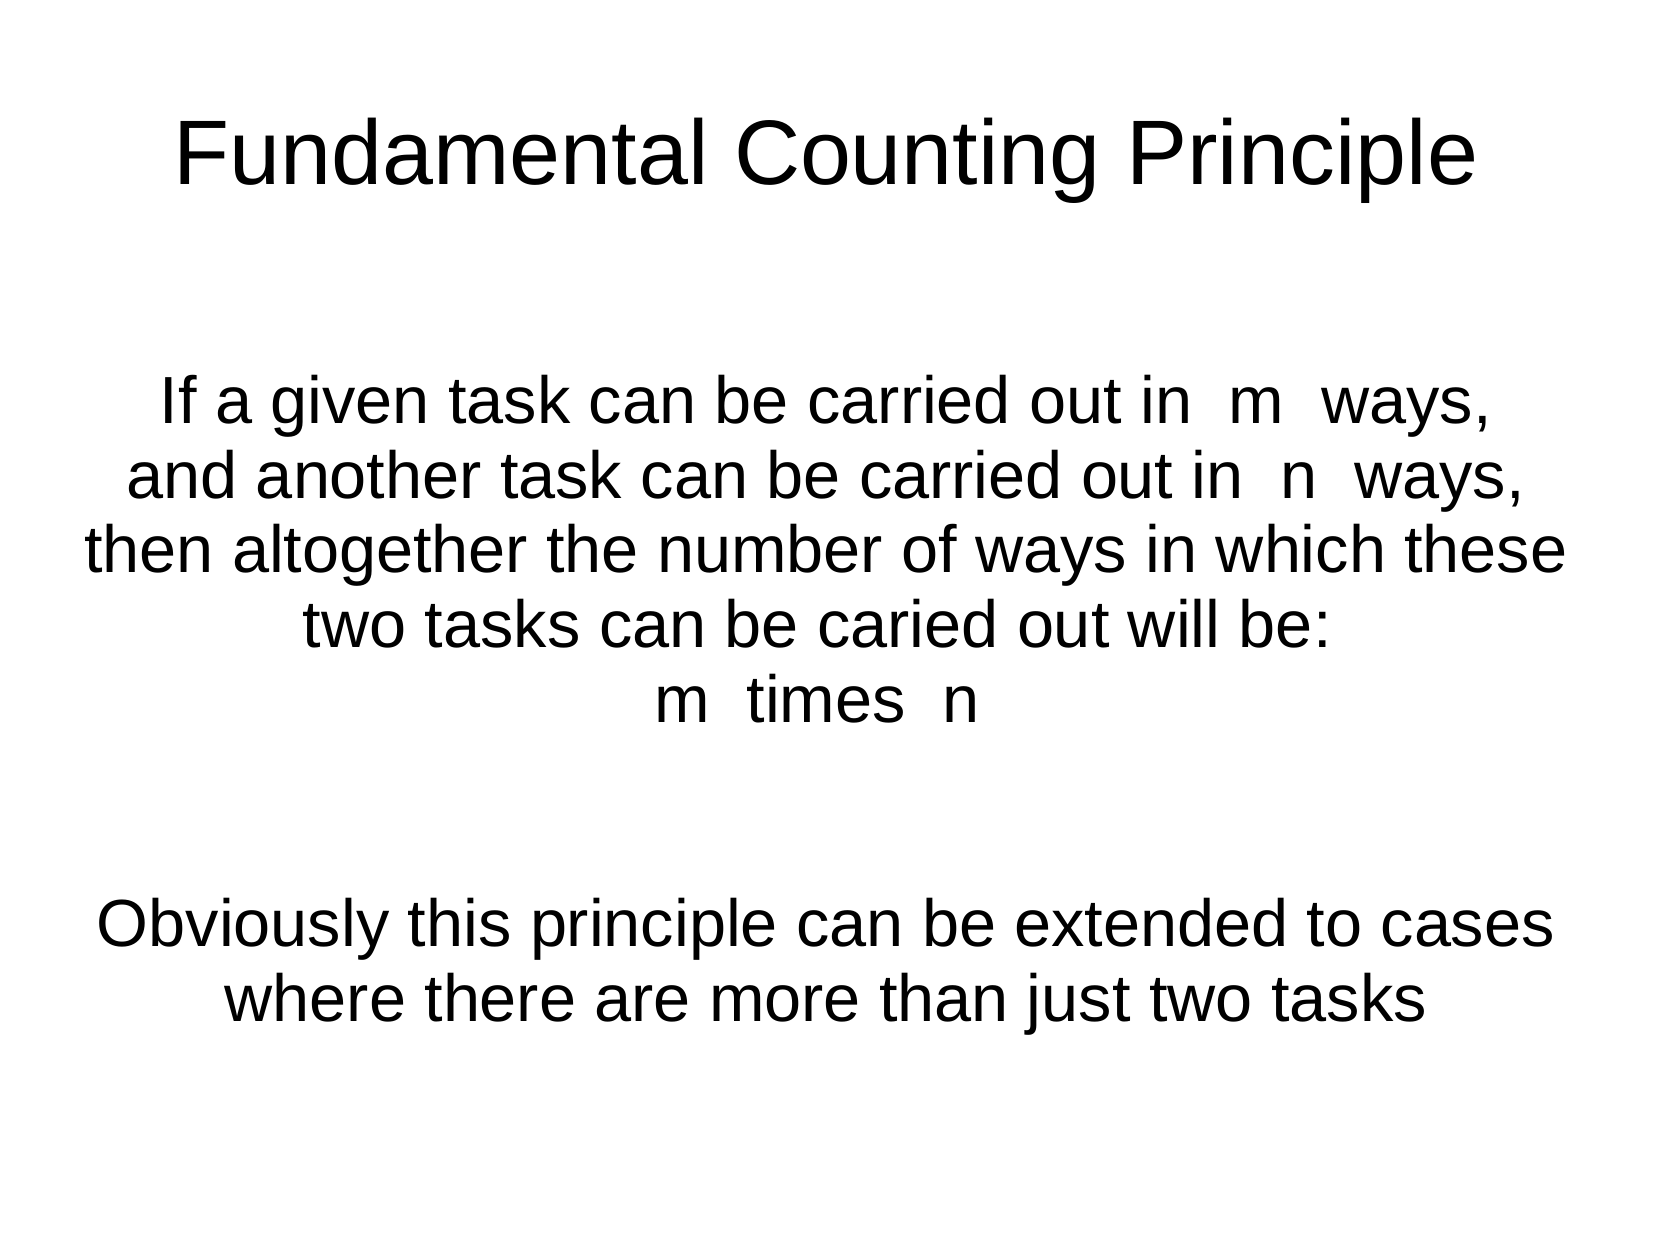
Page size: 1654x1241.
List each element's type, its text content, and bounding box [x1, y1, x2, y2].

title Fundamental Counting Principle [82, 56, 1571, 250]
subtitle If a given task can be carried out in m ways, and another task can be carried out in n ways, then altogether the number of ways in which these two tasks can be caried out will be: m times n Obviously this principle can be extended to cases where there are more than just two tasks [82, 297, 1571, 1102]
